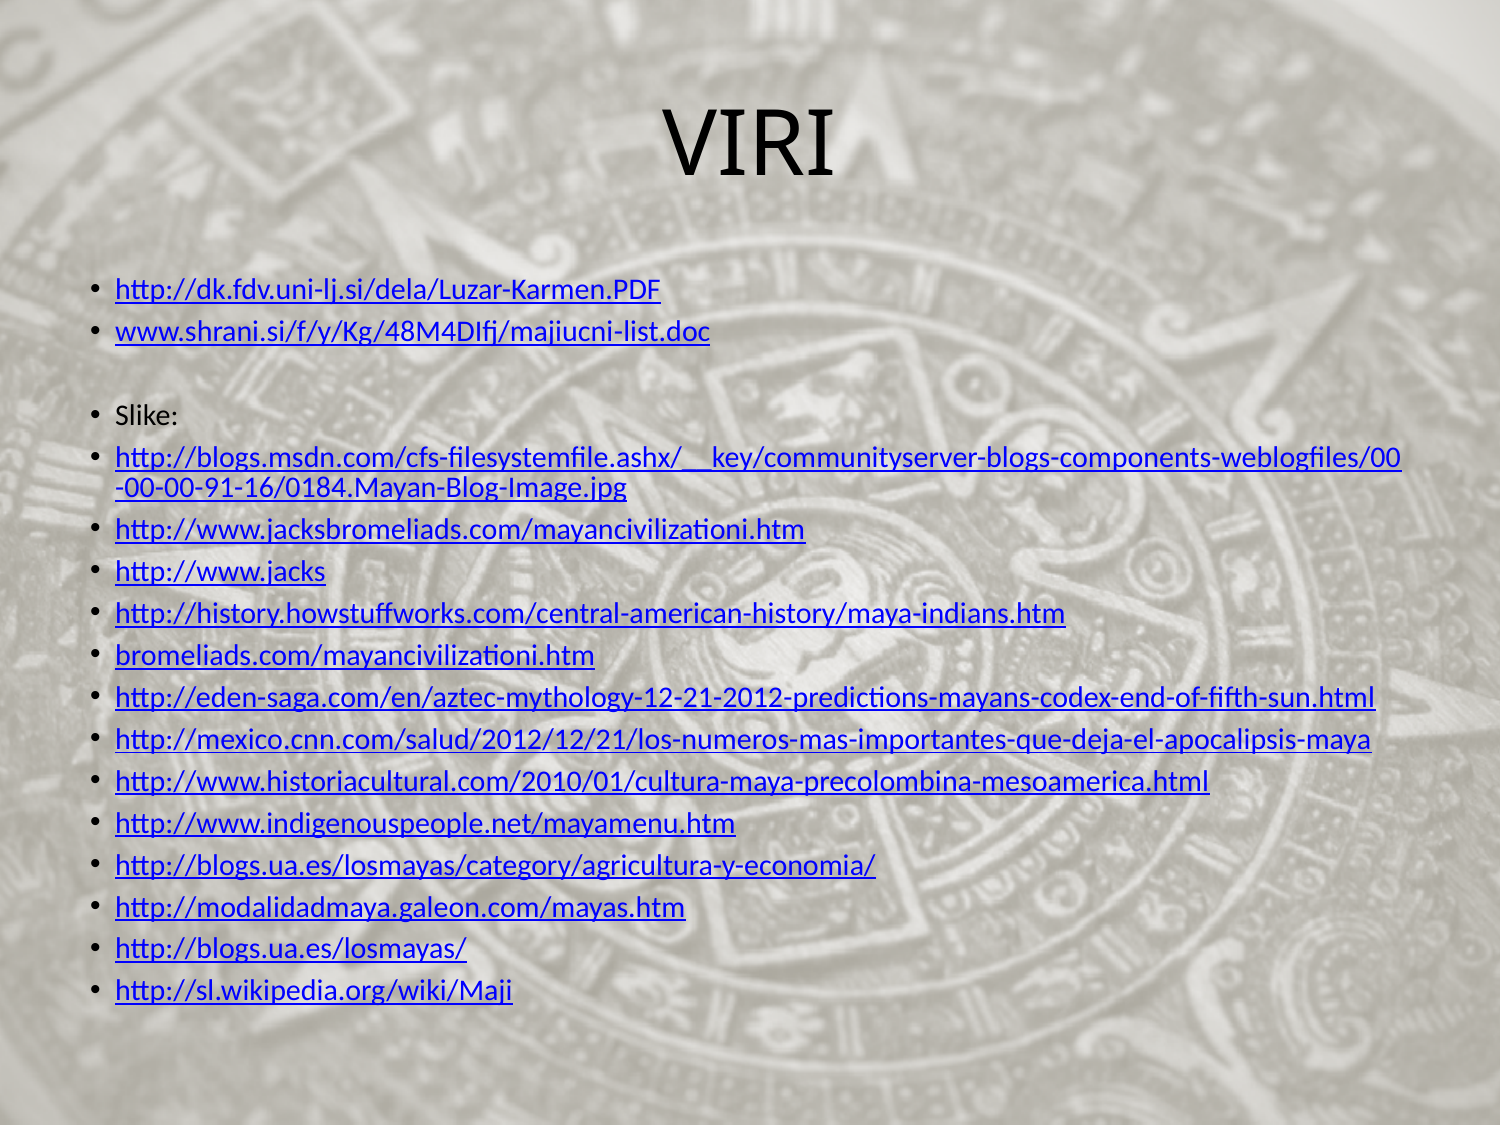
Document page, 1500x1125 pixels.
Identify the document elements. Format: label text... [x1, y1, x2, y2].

title VIRI [75, 45, 1425, 233]
picture [0, 0, 1500, 1125]
list http://dk.fdv.uni-lj.si/dela/Luzar-Karmen.PDF www.shrani.si/f/y/Kg/48M4DIfj/majiucni-list.doc Slike: http://blogs.msdn.com/cfs-filesystemfile.ashx/__key/communityserver-blogs-components-weblogfiles/00-00-00-91-16/0184.Mayan-Blog-Image.jpg http://www.jacksbromeliads.com/mayancivilizationi.htm http://www.jacks http://history.howstuffworks.com/central-american-history/maya-indians.htm bromeliads.com/mayancivilizationi.htm http://eden-saga.com/en/aztec-mythology-12-21-2012-predictions-mayans-codex-end-of-fifth-sun.html http://mexico.cnn.com/salud/2012/12/21/los-numeros-mas-importantes-que-deja-el-apocalipsis-maya http://www.historiacultural.com/2010/01/cultura-maya-precolombina-mesoamerica.html http://www.indigenouspeople.net/mayamenu.htm http://blogs.ua.es/losmayas/category/agricultura-y-economia/ http://modalidadmaya.galeon.com/mayas.htm http://blogs.ua.es/losmayas/ http://sl.wikipedia.org/wiki/Maji [75, 262, 1425, 1005]
